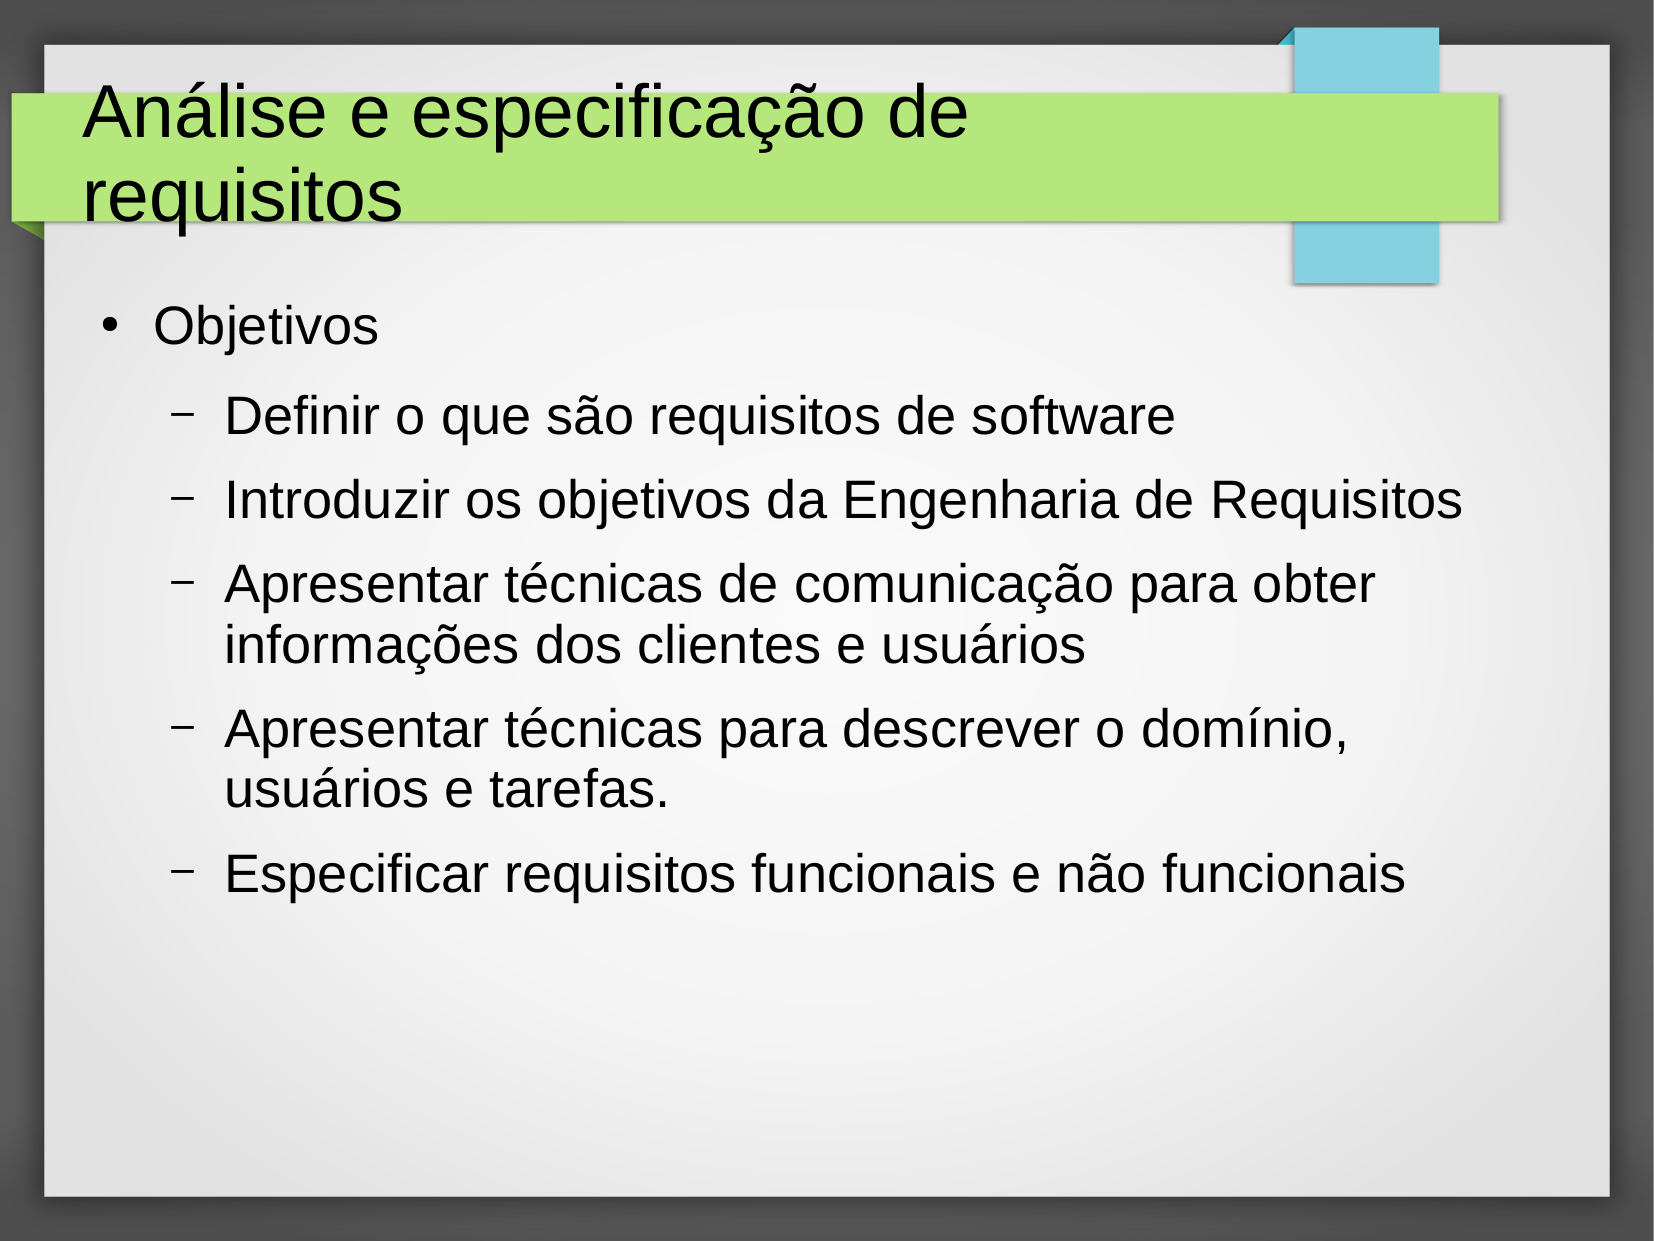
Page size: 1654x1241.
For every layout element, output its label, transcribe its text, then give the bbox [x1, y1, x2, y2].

title Análise e especificação de requisitos [82, 69, 1264, 238]
list Objetivos Definir o que são requisitos de software Introduzir os objetivos da Engenharia de Requisitos Apresentar técnicas de comunicação para obter informações dos clientes e usuários Apresentar técnicas para descrever o domínio, usuários e tarefas. Especificar requisitos funcionais e não funcionais [82, 295, 1571, 1015]
picture [0, 0, 1654, 1241]
